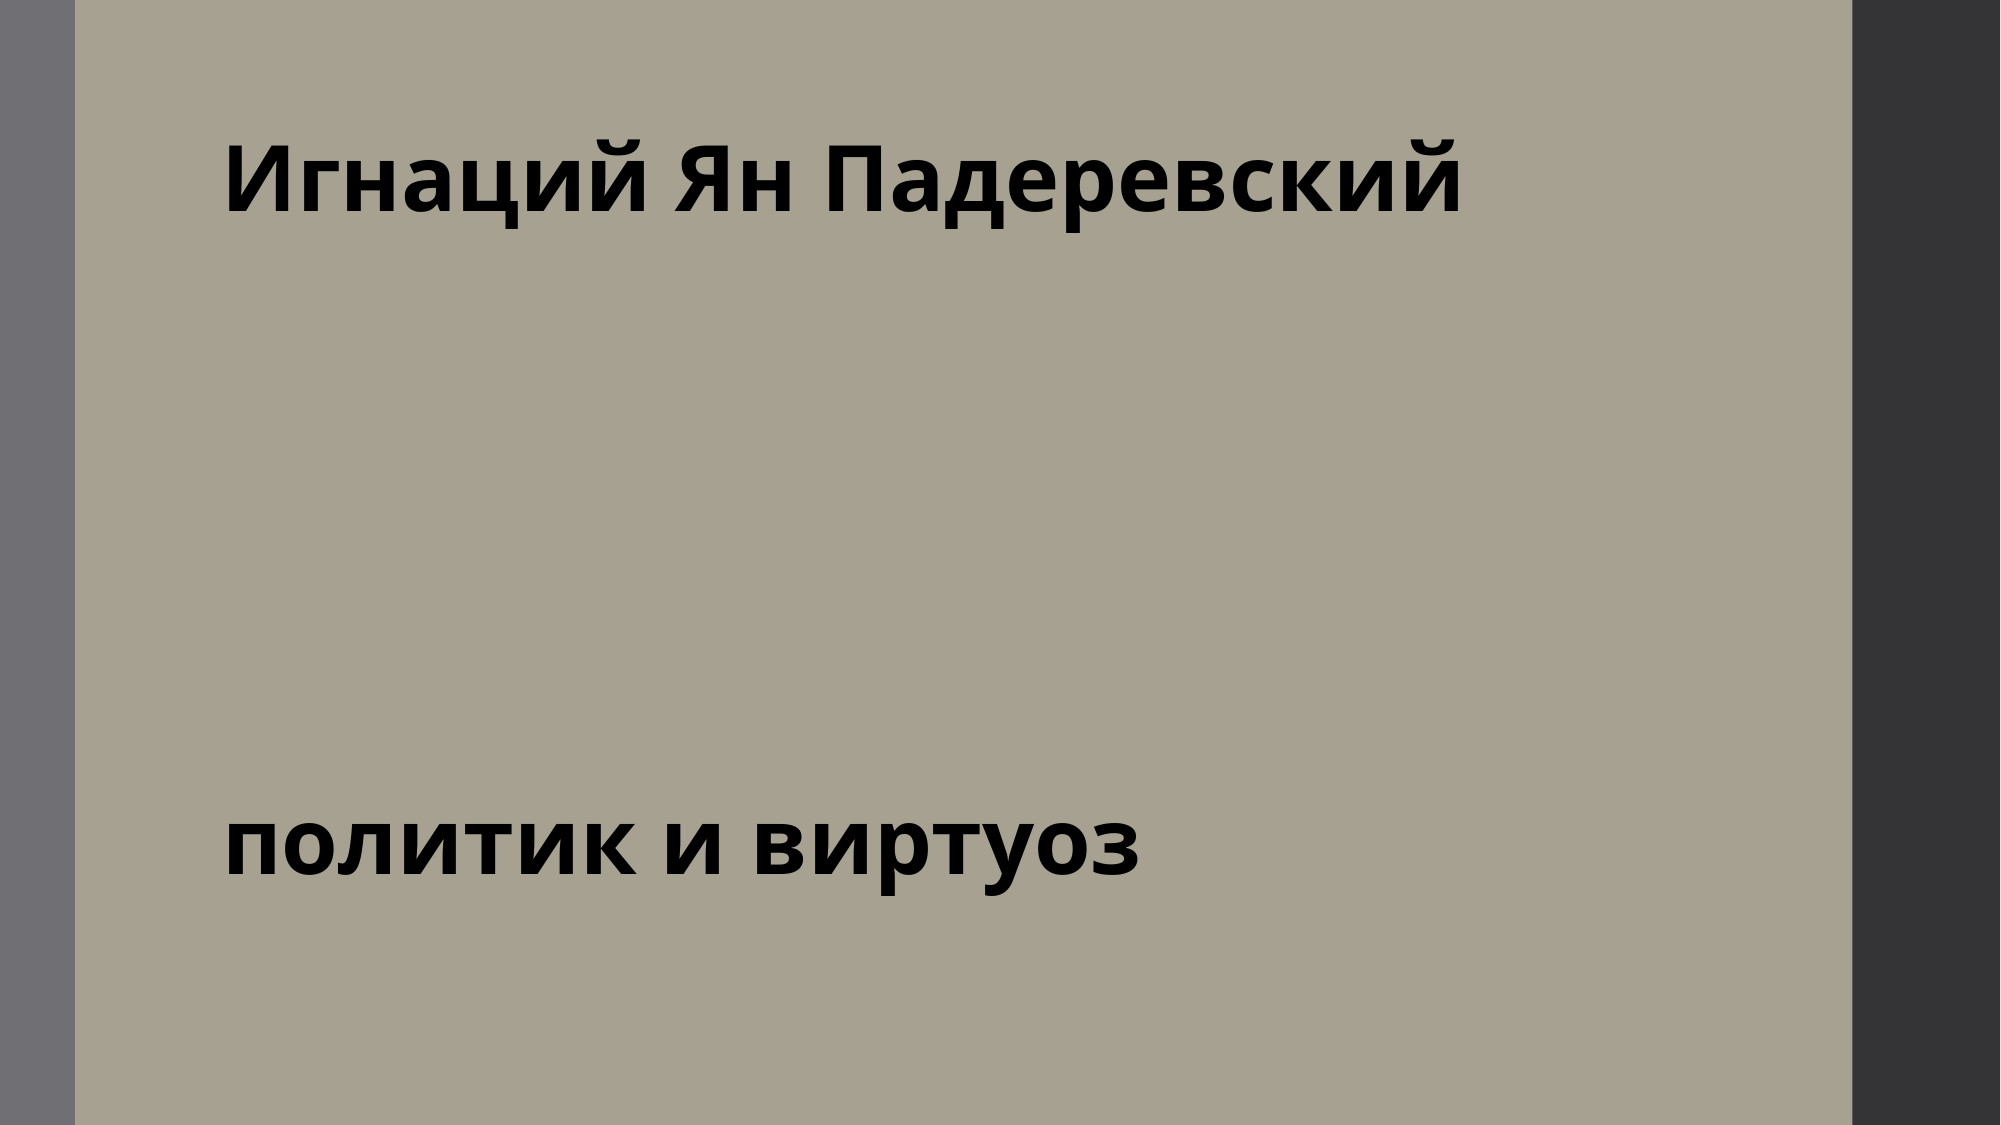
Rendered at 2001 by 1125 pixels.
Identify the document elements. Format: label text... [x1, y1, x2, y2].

subtitle политик и виртуоз [206, 787, 1752, 1065]
title Игнаций Ян Падеревский [206, 124, 1752, 787]
